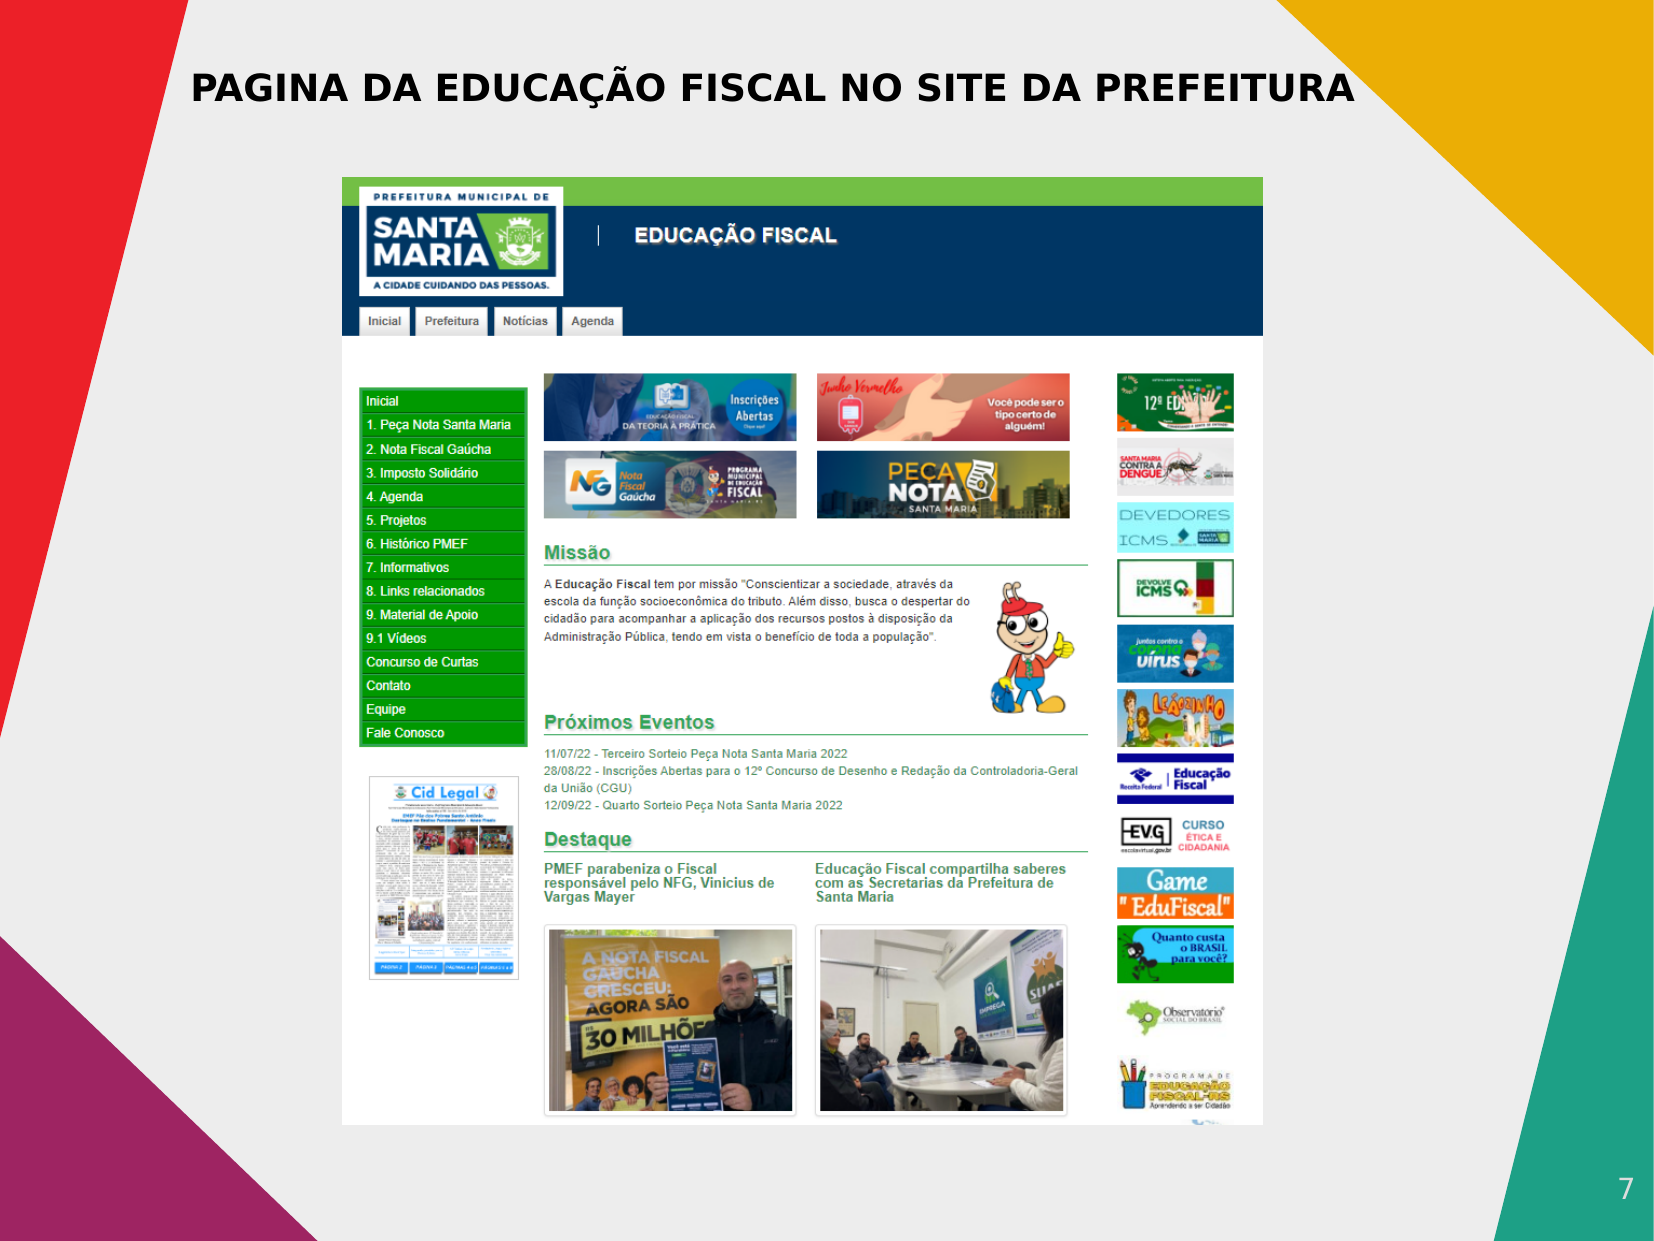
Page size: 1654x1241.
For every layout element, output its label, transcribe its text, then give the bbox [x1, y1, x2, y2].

text_box PAGINA DA EDUCAÇÃO FISCAL NO SITE DA PREFEITURA [175, 59, 1404, 161]
picture [342, 177, 1263, 1126]
